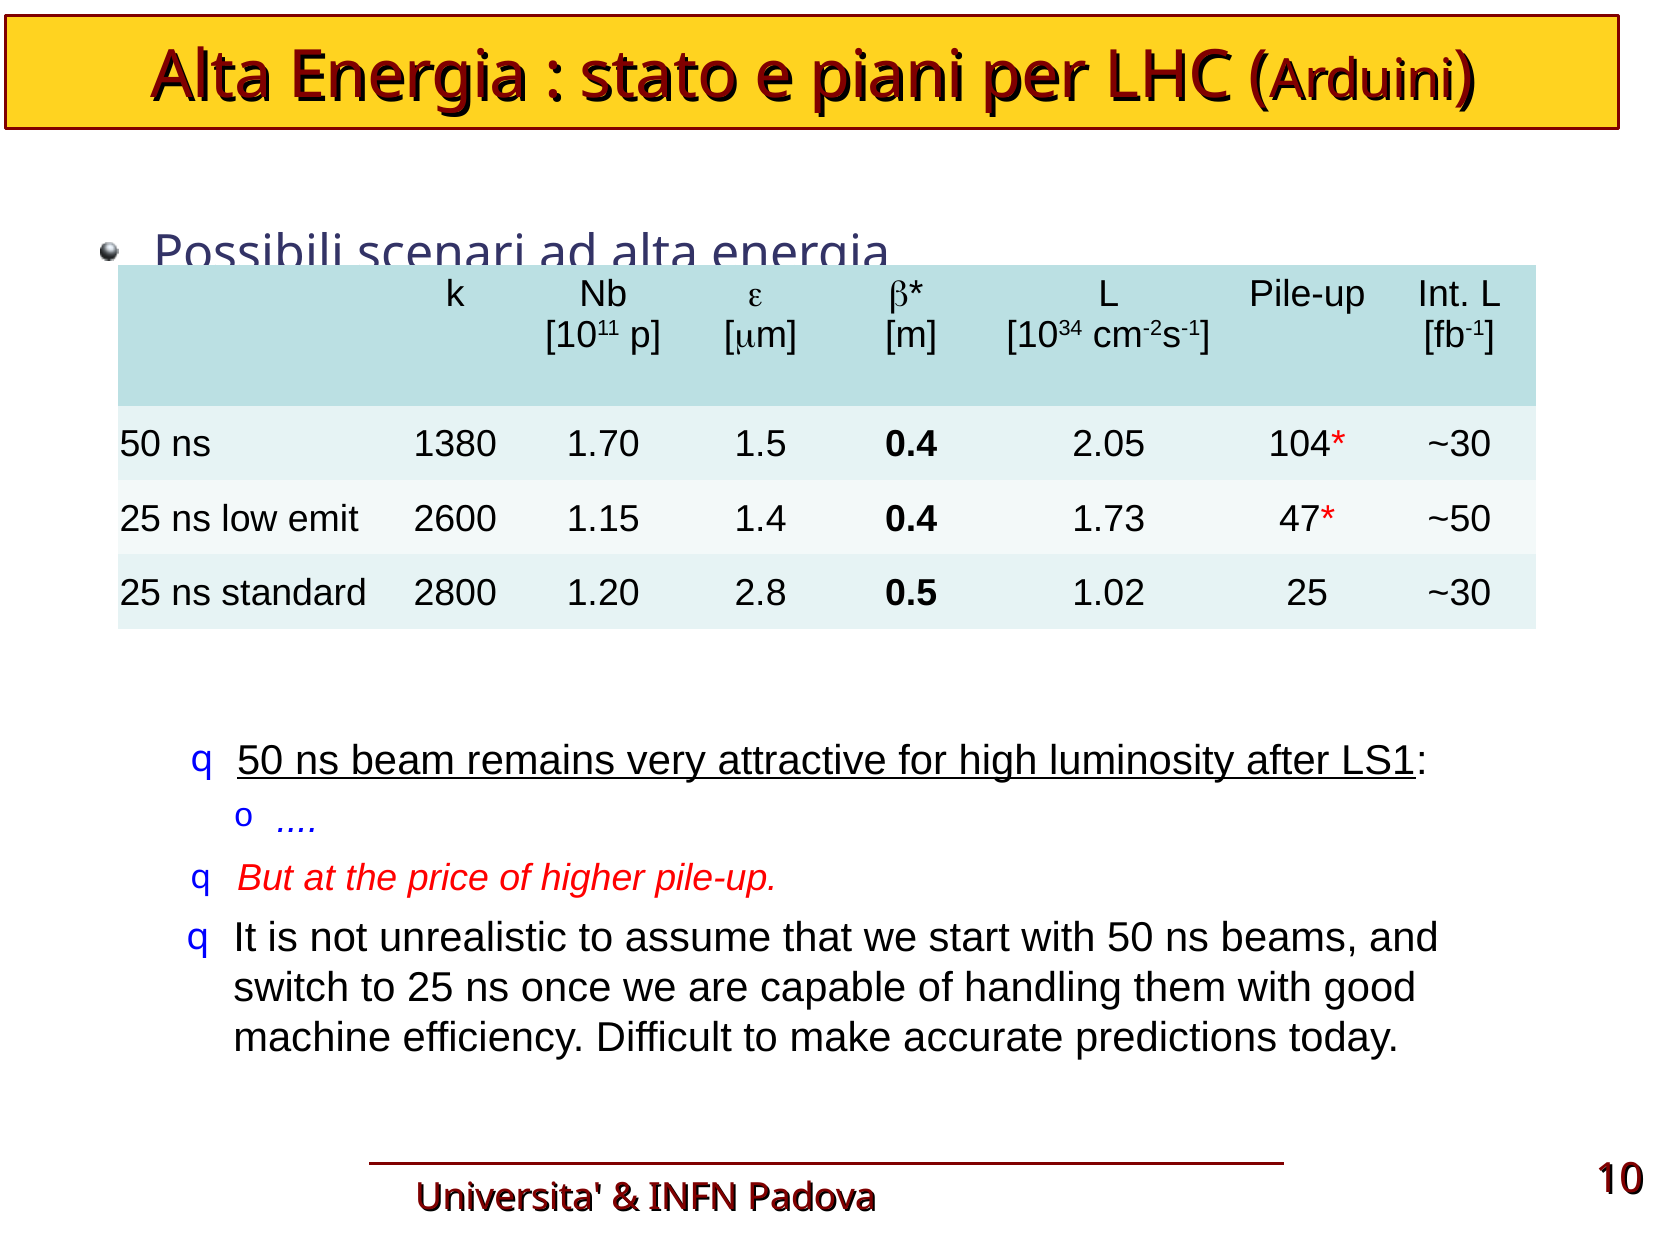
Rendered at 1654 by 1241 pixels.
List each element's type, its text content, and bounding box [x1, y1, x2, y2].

table_header e [mm] [685, 265, 836, 406]
table_cell 25 [1231, 554, 1383, 629]
table_cell 25 ns standard [118, 554, 389, 629]
table_cell 1.70 [521, 406, 685, 480]
table_cell 0.4 [836, 406, 986, 480]
picture [100, 243, 119, 261]
list Possibili scenari ad alta energia [82, 183, 1571, 243]
text_box 50 ns beam remains very attractive for high luminosity after LS1: .... But at the price of higher pile-up. It is not unrealistic to assume that we start with 50 ns beams, and switch to 25 ns once we are capable of handling them with good machine efficiency. Difficult to make accurate predictions today. [144, 725, 1493, 1205]
table_cell 2800 [389, 554, 521, 629]
table_header [118, 265, 389, 406]
table_cell 0.4 [836, 480, 986, 554]
table_header Int. L [fb-1] [1383, 265, 1536, 406]
table_header Pile-up [1231, 265, 1383, 406]
table_cell 1.5 [685, 406, 836, 480]
table_header b* [m] [836, 265, 986, 406]
table_cell 50 ns [118, 406, 389, 480]
table_header L [1034 cm-2s-1] [986, 265, 1231, 406]
table_cell ~50 [1383, 480, 1536, 554]
table_header Nb [1011 p] [521, 265, 685, 406]
table_cell 2600 [389, 480, 521, 554]
table_cell 25 ns low emit [118, 480, 389, 554]
title Alta Energia : stato e piani per LHC (Arduini) [5, 15, 1619, 129]
table_cell 104* [1231, 406, 1383, 480]
table_cell 1.15 [521, 480, 685, 554]
table_cell 0.5 [836, 554, 986, 629]
table_cell 1.73 [986, 480, 1231, 554]
table_cell 1.02 [986, 554, 1231, 629]
table_cell ~30 [1383, 406, 1536, 480]
table_cell 47* [1231, 480, 1383, 554]
table_cell 1.20 [521, 554, 685, 629]
table_header k [389, 265, 521, 406]
table_cell 1380 [389, 406, 521, 480]
table_cell 1.4 [685, 480, 836, 554]
table_cell 2.05 [986, 406, 1231, 480]
table_cell ~30 [1383, 554, 1536, 629]
table_cell 2.8 [685, 554, 836, 629]
